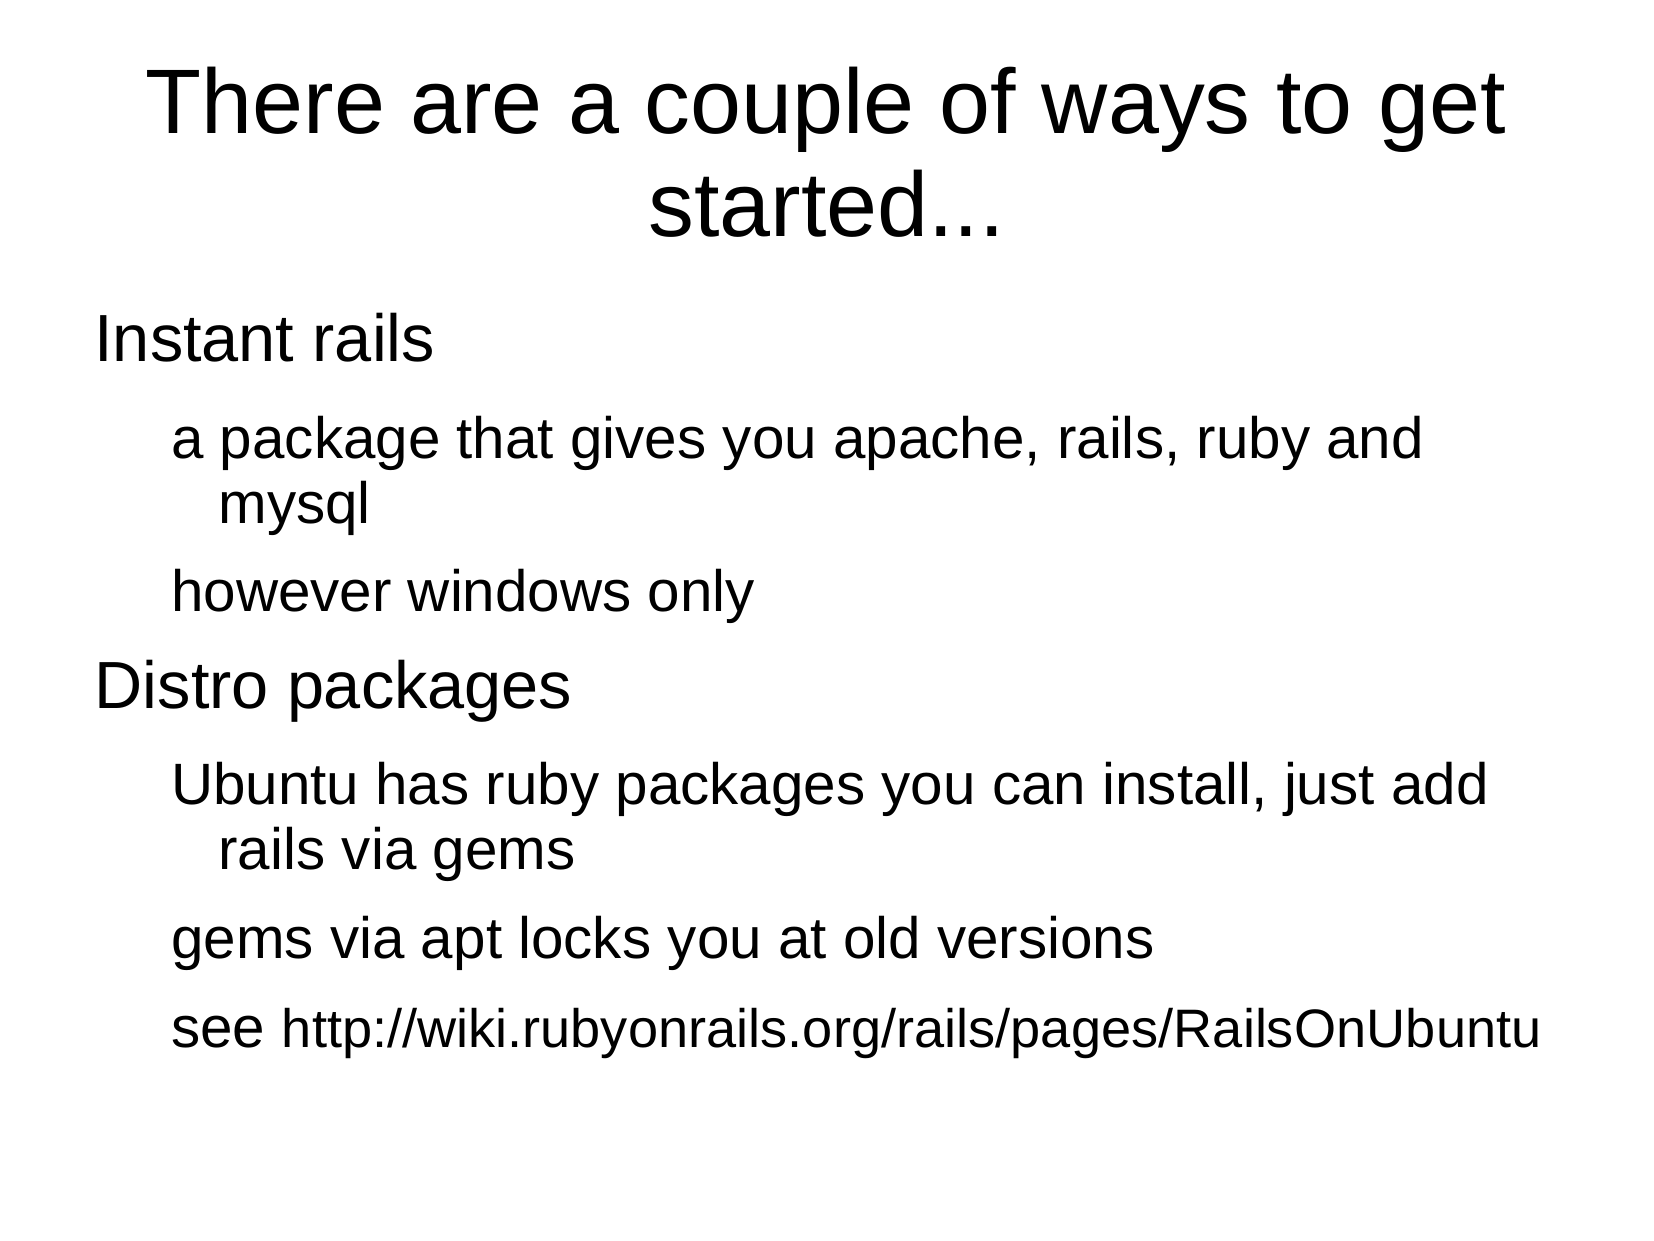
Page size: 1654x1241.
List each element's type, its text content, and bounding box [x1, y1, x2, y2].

list Instant rails a package that gives you apache, rails, ruby and mysql however windows only Distro packages Ubuntu has ruby packages you can install, just add rails via gems gems via apt locks you at old versions see http://wiki.rubyonrails.org/rails/pages/RailsOnUbuntu [76, 301, 1565, 1140]
title There are a couple of ways to get started... [82, 47, 1571, 259]
